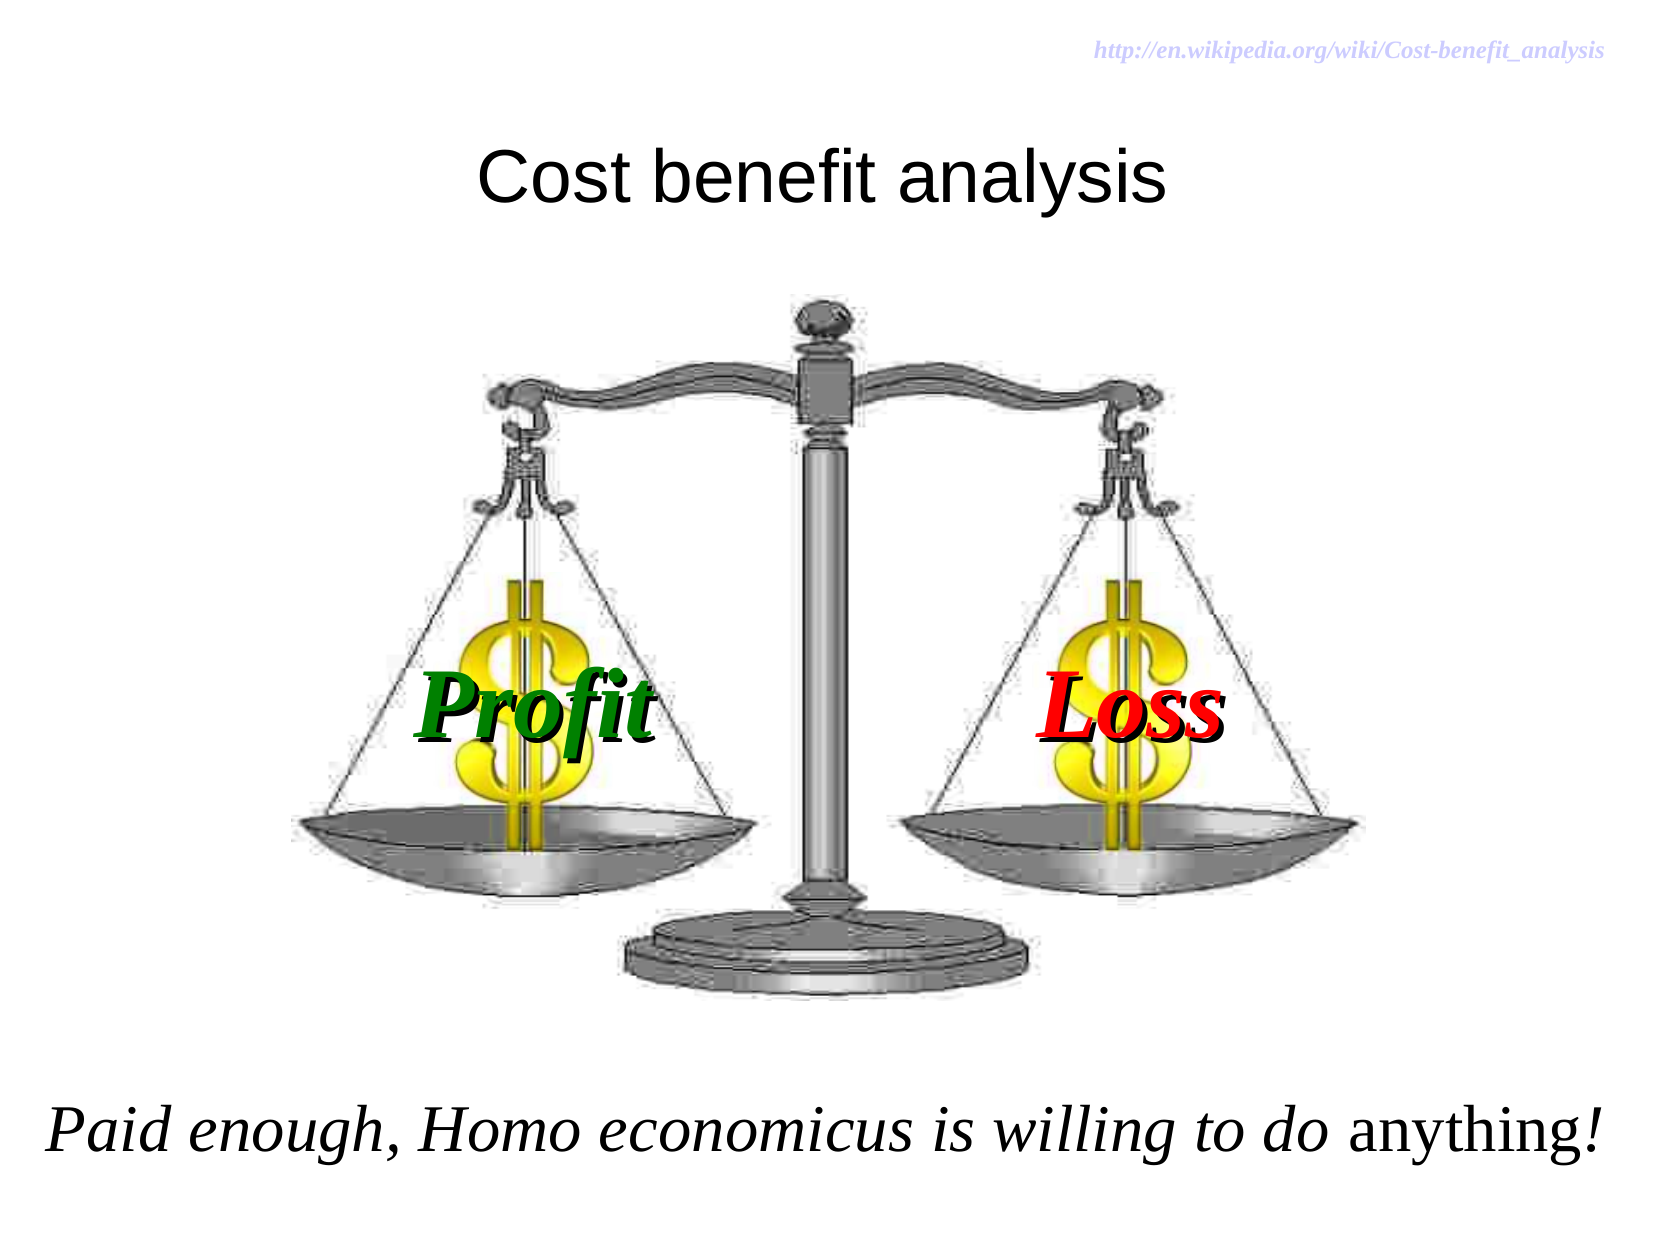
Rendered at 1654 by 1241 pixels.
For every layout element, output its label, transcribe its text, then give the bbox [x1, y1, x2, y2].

text_box Cost benefit analysis [28, 134, 1618, 211]
text_box http://en.wikipedia.org/wiki/Cost-benefit_analysis [830, 29, 1621, 87]
text_box Loss [931, 637, 1331, 794]
picture [291, 294, 1366, 1002]
text_box Paid enough, Homo economicus is willing to do anything! [9, 1077, 1642, 1193]
text_box Profit [336, 637, 729, 794]
